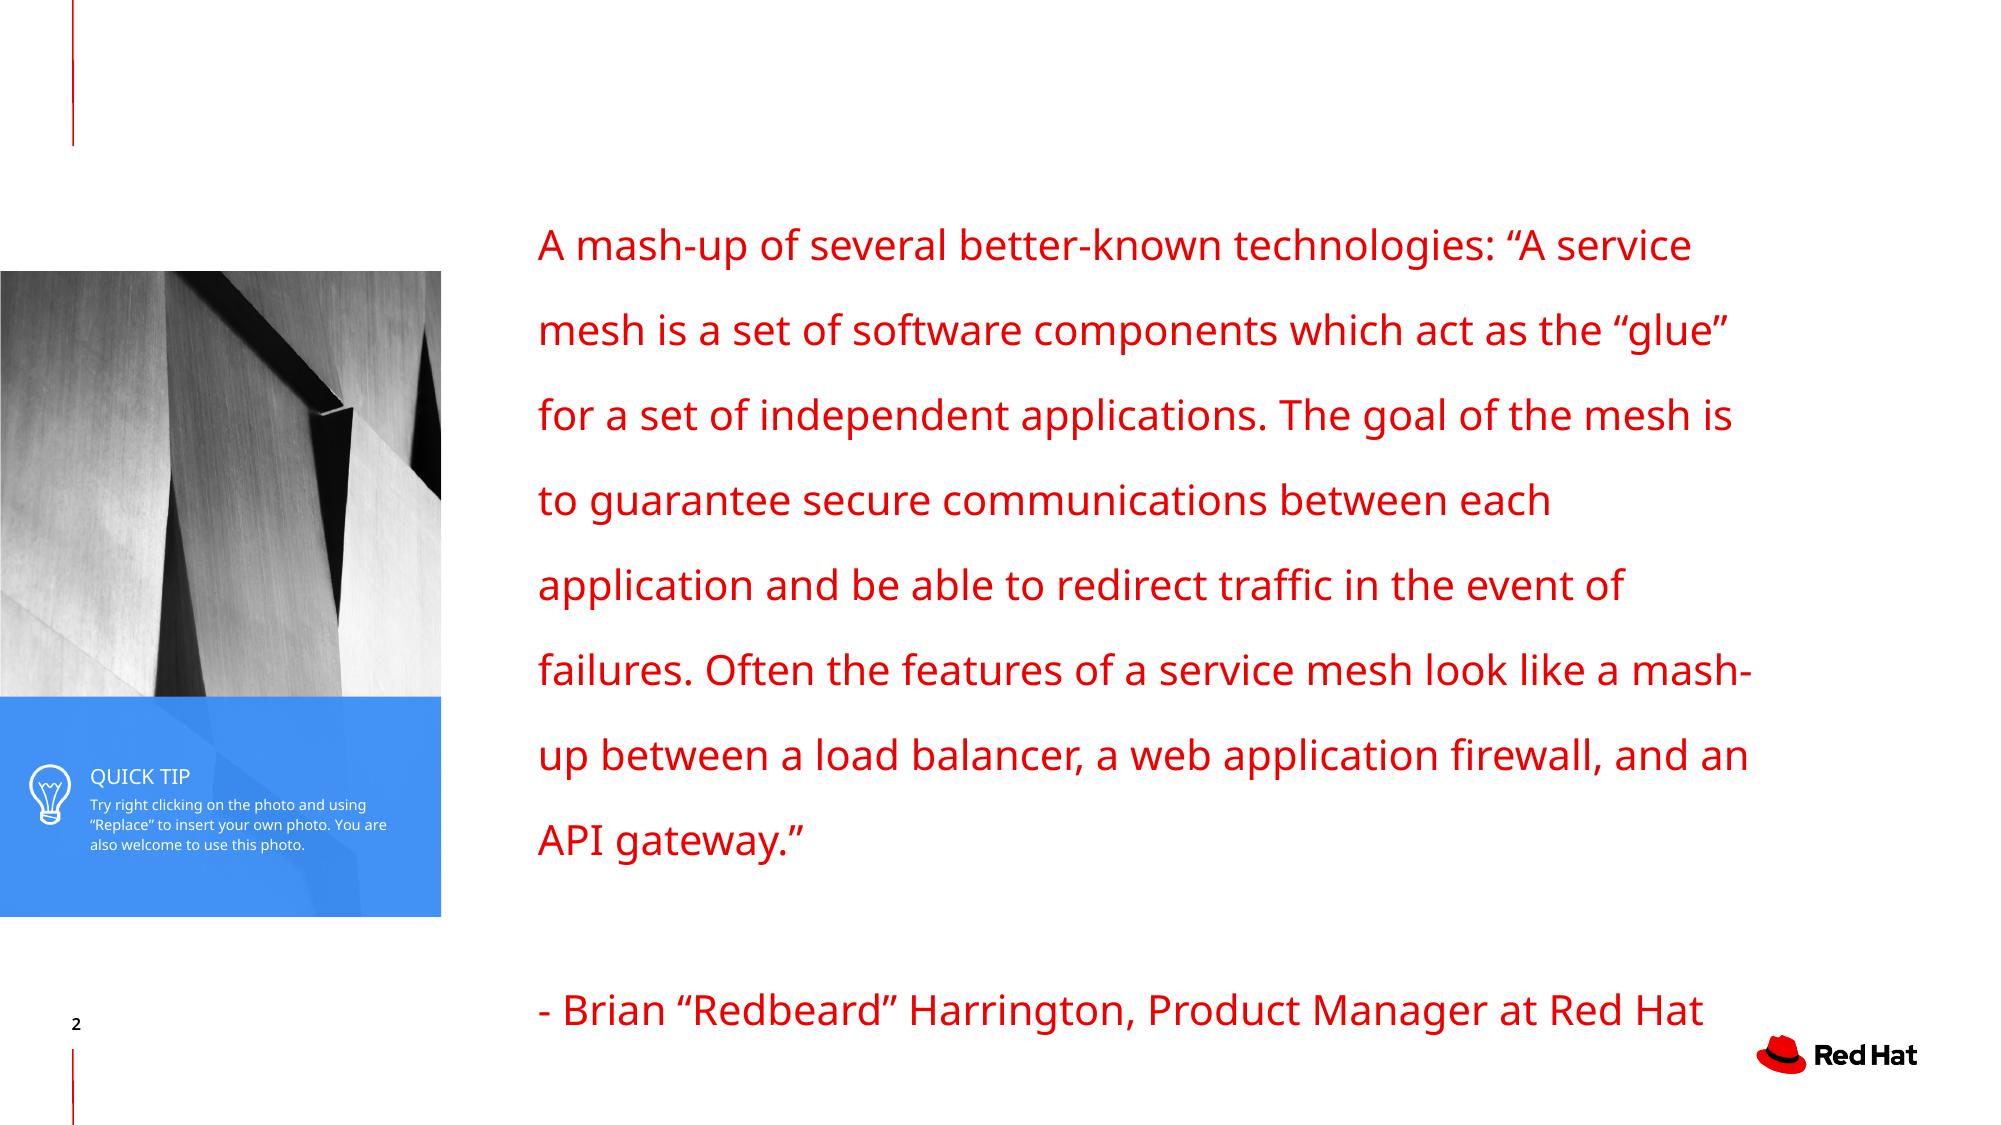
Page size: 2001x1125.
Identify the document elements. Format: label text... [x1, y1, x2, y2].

picture [29, 764, 71, 825]
picture [0, 271, 442, 696]
title A mash-up of several better-known technologies: “A service mesh is a set of software components which act as the “glue” for a set of independent applications. The goal of the mesh is to guarantee secure communications between each application and be able to redirect traffic in the event of failures. Often the features of a service mesh look like a mash-up between a load balancer, a web application firewall, and an API gateway.” - Brian “Redbeard” Harrington, Product Manager at Red Hat [537, 271, 1779, 917]
picture [1756, 1035, 1917, 1074]
text_box QUICK TIP Try right clicking on the photo and using “Replace” to insert your own photo. You are also welcome to use this photo. [0, 696, 442, 917]
